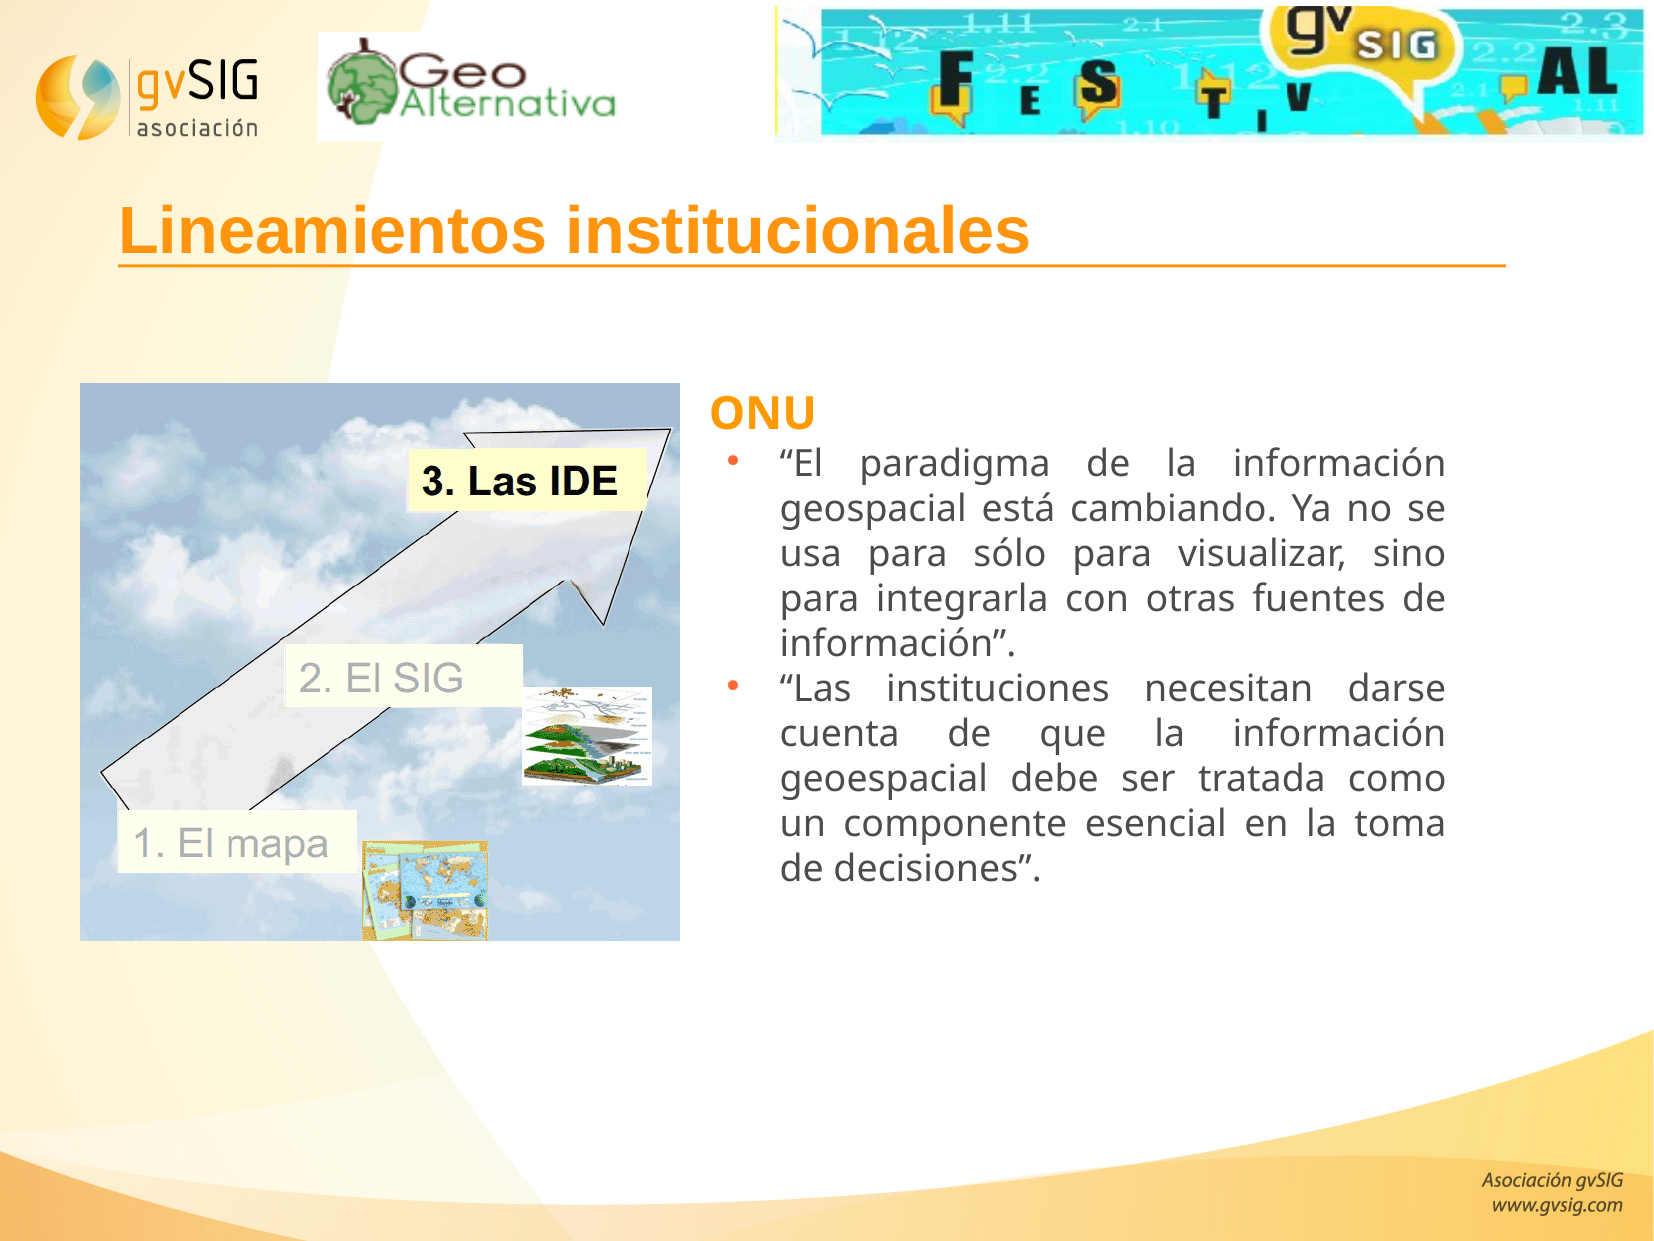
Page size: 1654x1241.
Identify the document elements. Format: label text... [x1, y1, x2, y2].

text_box Lineamientos institucionales [118, 177, 1607, 276]
picture [0, 0, 1654, 1241]
text_box ONU “El paradigma de la información geospacial está cambiando. Ya no se usa para sólo para visualizar, sino para integrarla con otras fuentes de información”. “Las instituciones necesitan darse cuenta de que la información geoespacial debe ser tratada como un componente esencial en la toma de decisiones”. [708, 383, 1447, 995]
